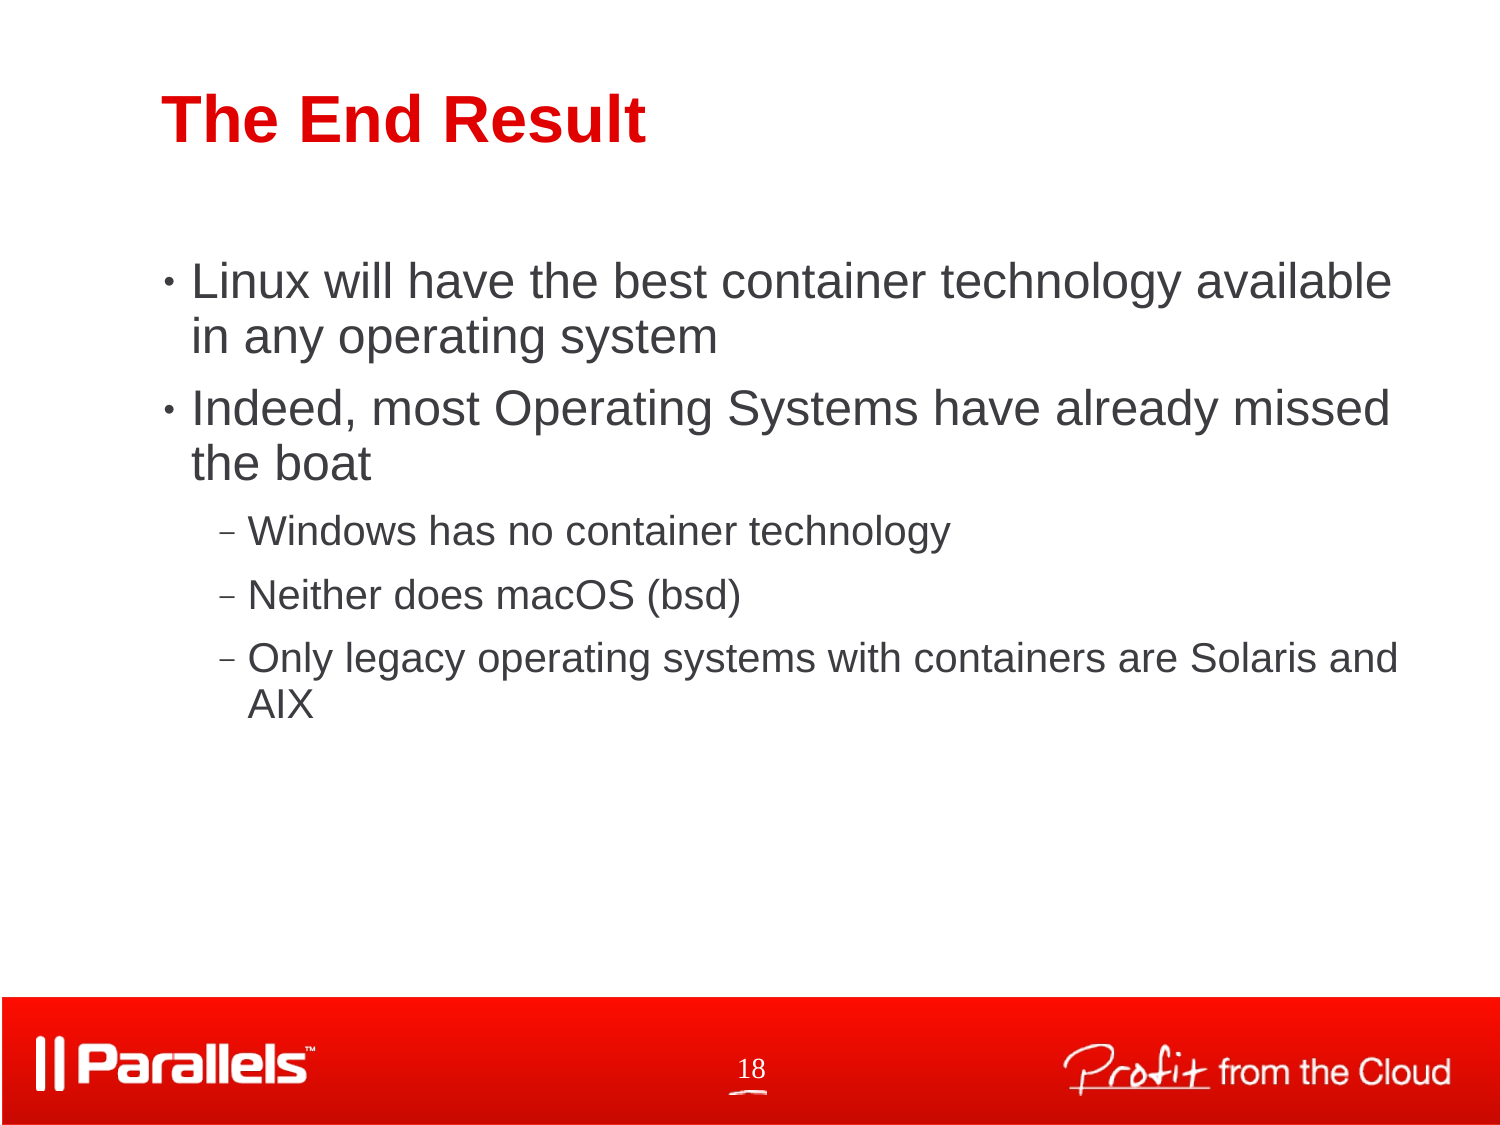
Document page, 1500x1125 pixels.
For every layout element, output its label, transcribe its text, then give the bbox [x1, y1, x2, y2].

picture [1049, 1033, 1465, 1096]
picture [727, 1090, 767, 1095]
picture [36, 1034, 318, 1091]
title The End Result [161, 41, 1383, 205]
list Linux will have the best container technology available in any operating system Indeed, most Operating Systems have already missed the boat Windows has no container technology Neither does macOS (bsd) Only legacy operating systems with containers are Solaris and AIX [163, 254, 1404, 908]
